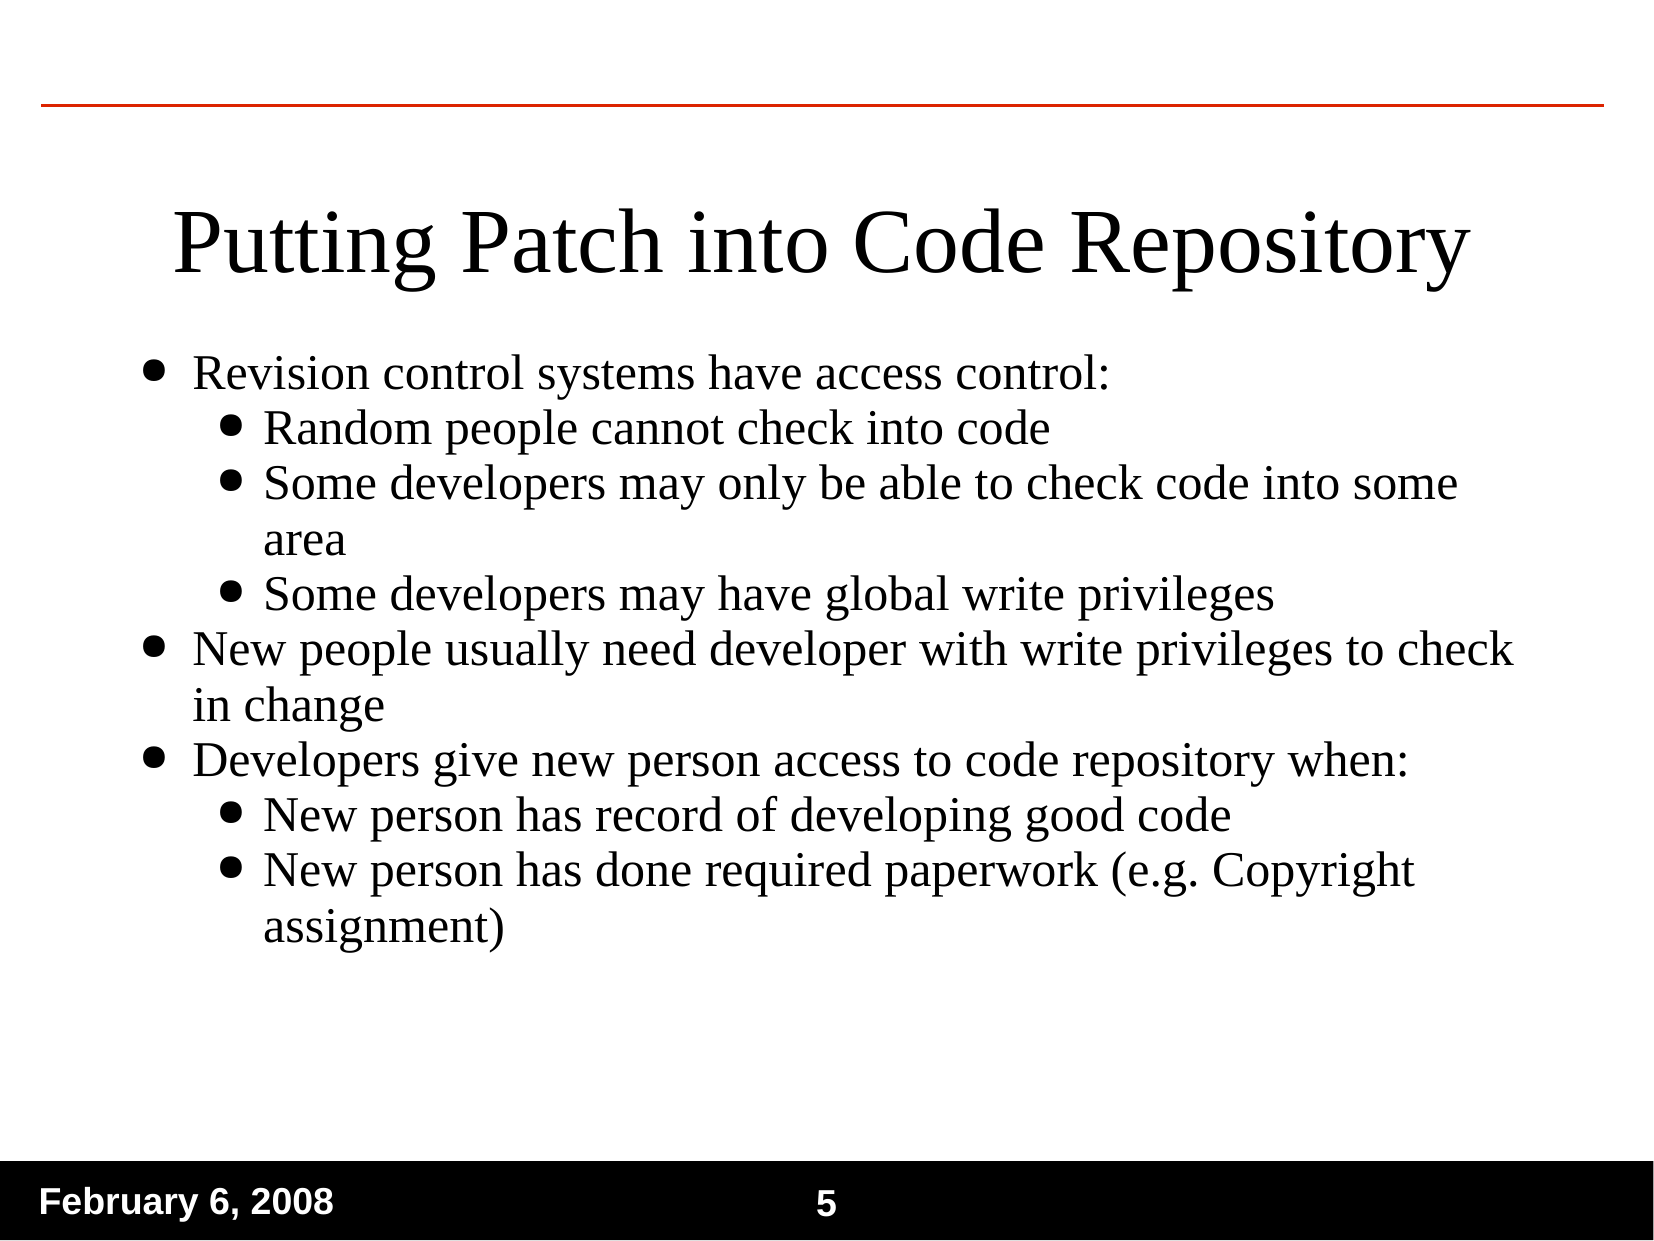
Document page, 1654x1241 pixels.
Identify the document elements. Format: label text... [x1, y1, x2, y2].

title Putting Patch into Code Repository [117, 137, 1530, 346]
list Revision control systems have access control: Random people cannot check into code Some developers may only be able to check code into some area Some developers may have global write privileges New people usually need developer with write privileges to check in change Developers give new person access to code repository when: New person has record of developing good code New person has done required paperwork (e.g. Copyright assignment) [121, 344, 1534, 1127]
